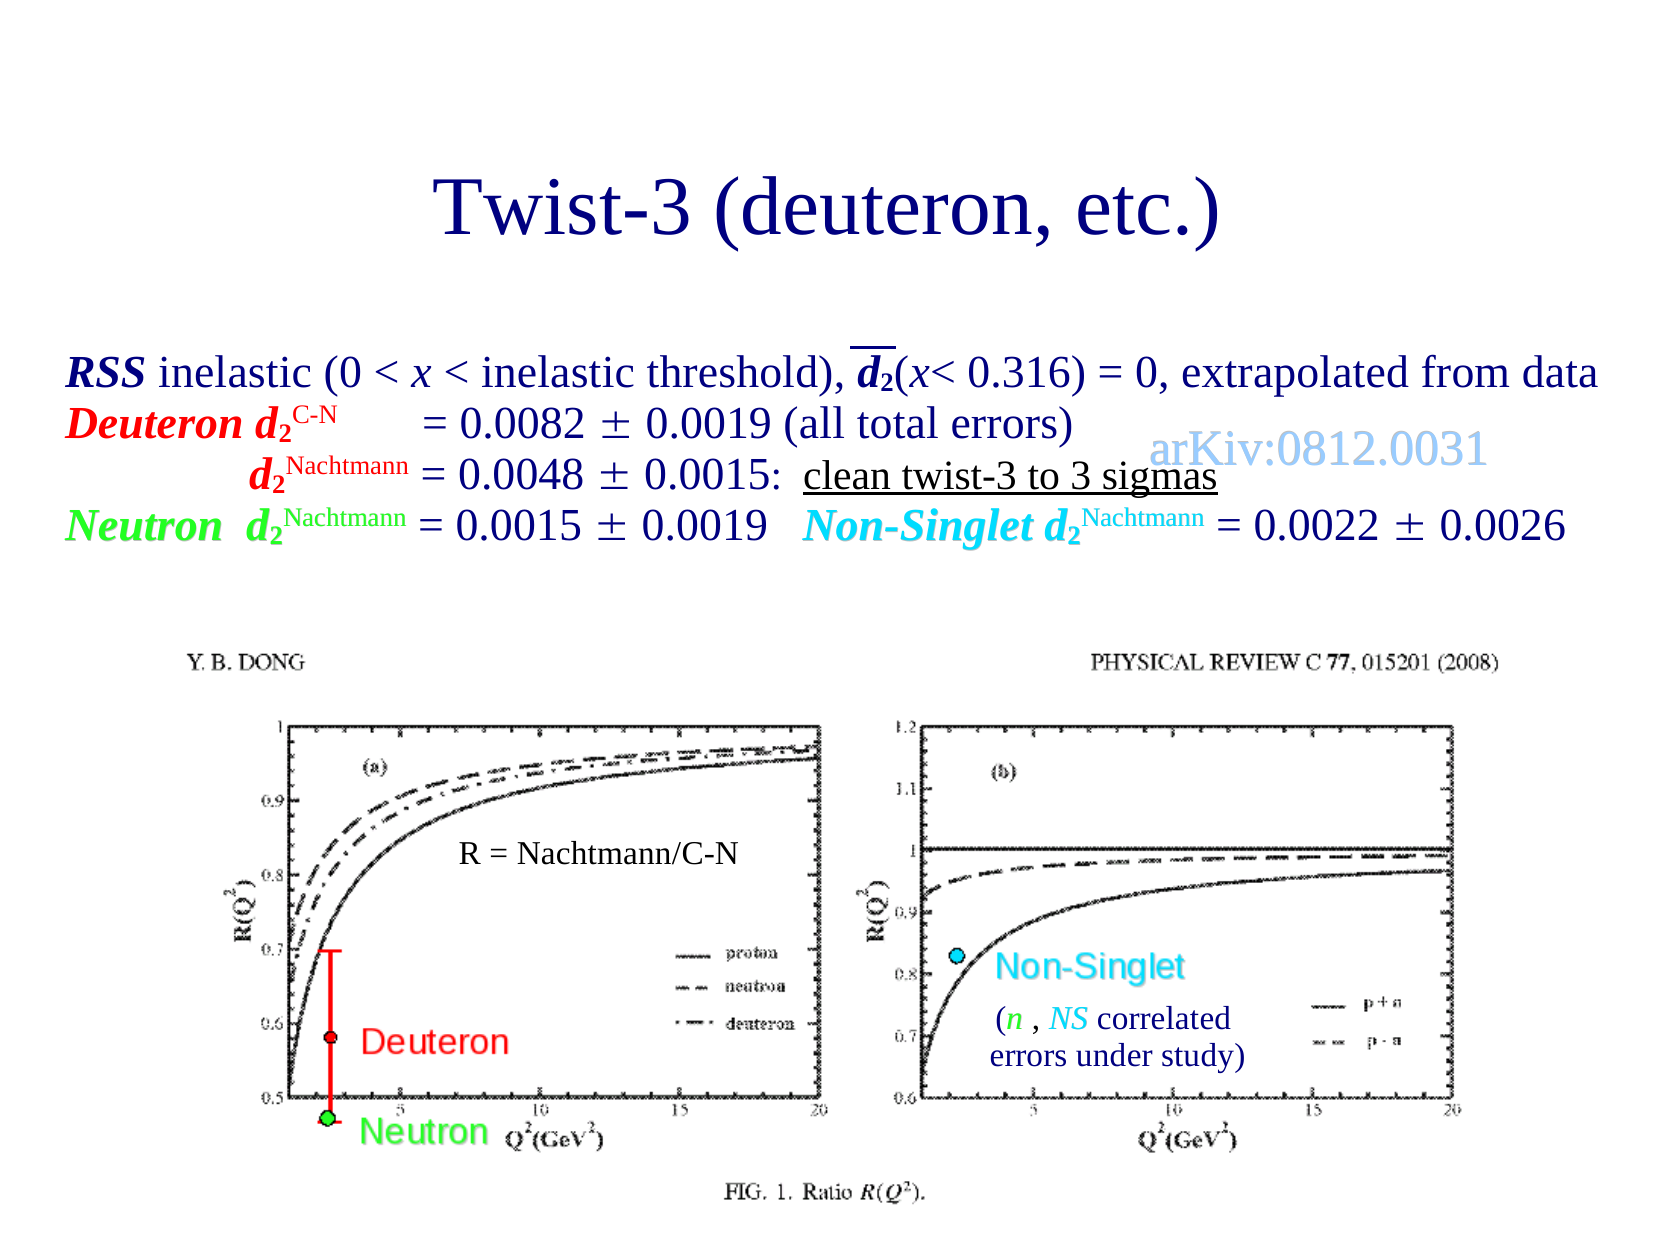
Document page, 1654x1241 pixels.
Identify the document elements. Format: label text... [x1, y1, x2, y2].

text_box RSS inelastic (0 < x < inelastic threshold), d2(x< 0.316) = 0, extrapolated from data Deuteron d2C-N = 0.0082  0.0019 (all total errors) d2Nachtmann = 0.0048  0.0015: clean twist-3 to 3 sigmas Neutron d2Nachtmann = 0.0015  0.0019 Non-Singlet d2Nachtmann = 0.0022  0.0026 [65, 346, 1589, 627]
text_box R = Nachtmann/C-N [458, 835, 736, 873]
picture [146, 627, 1508, 1233]
text_box (n , NS correlated errors under study) [989, 999, 1243, 1075]
text_box arKiv:0812.0031 [1149, 420, 1491, 478]
title Twist-3 (deuteron, etc.) [121, 102, 1534, 311]
